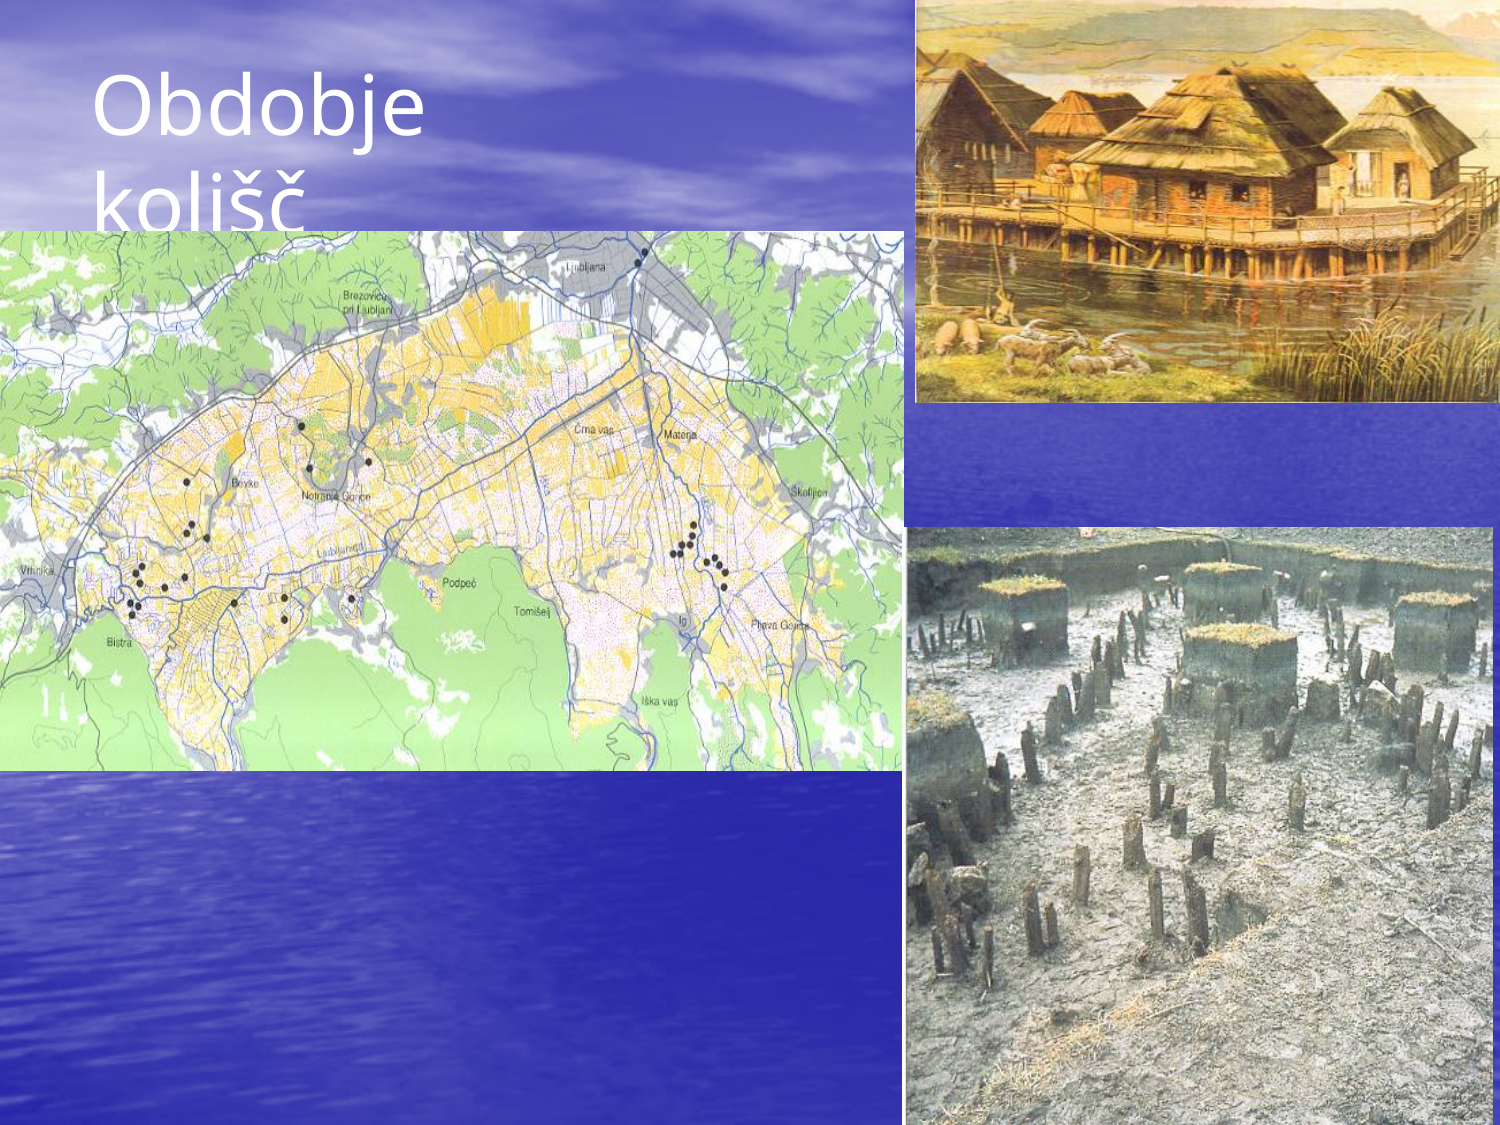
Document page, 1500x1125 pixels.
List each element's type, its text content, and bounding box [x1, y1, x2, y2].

title Obdobje kolišč [75, 47, 644, 231]
picture [0, 0, 1500, 1125]
